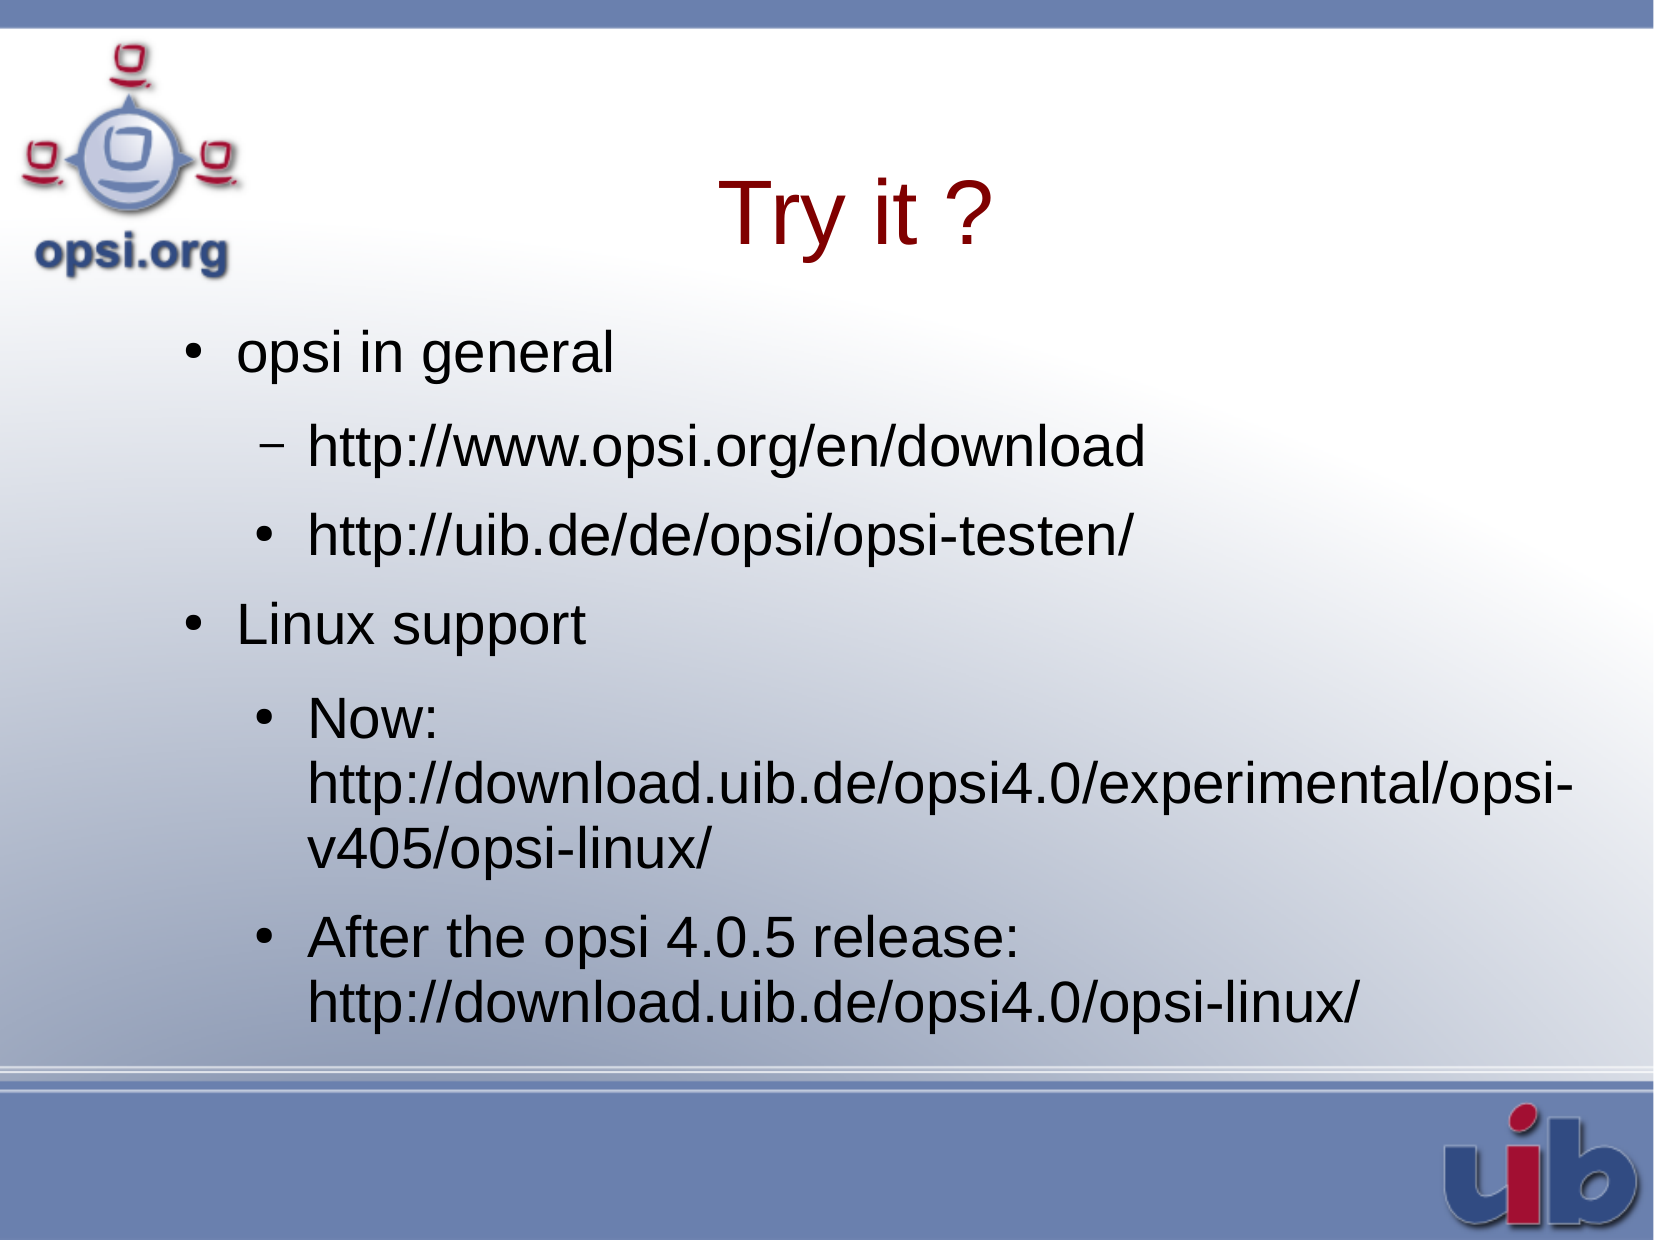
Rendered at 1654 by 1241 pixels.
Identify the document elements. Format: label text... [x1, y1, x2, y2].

list opsi in general http://www.opsi.org/en/download http://uib.de/de/opsi/opsi-testen/ Linux support Now: http://download.uib.de/opsi4.0/experimental/opsi-v405/opsi-linux/ After the opsi 4.0.5 release: http://download.uib.de/opsi4.0/opsi-linux/ [165, 319, 1648, 1122]
picture [0, 0, 1654, 1241]
title Try it ? [147, 147, 1565, 278]
